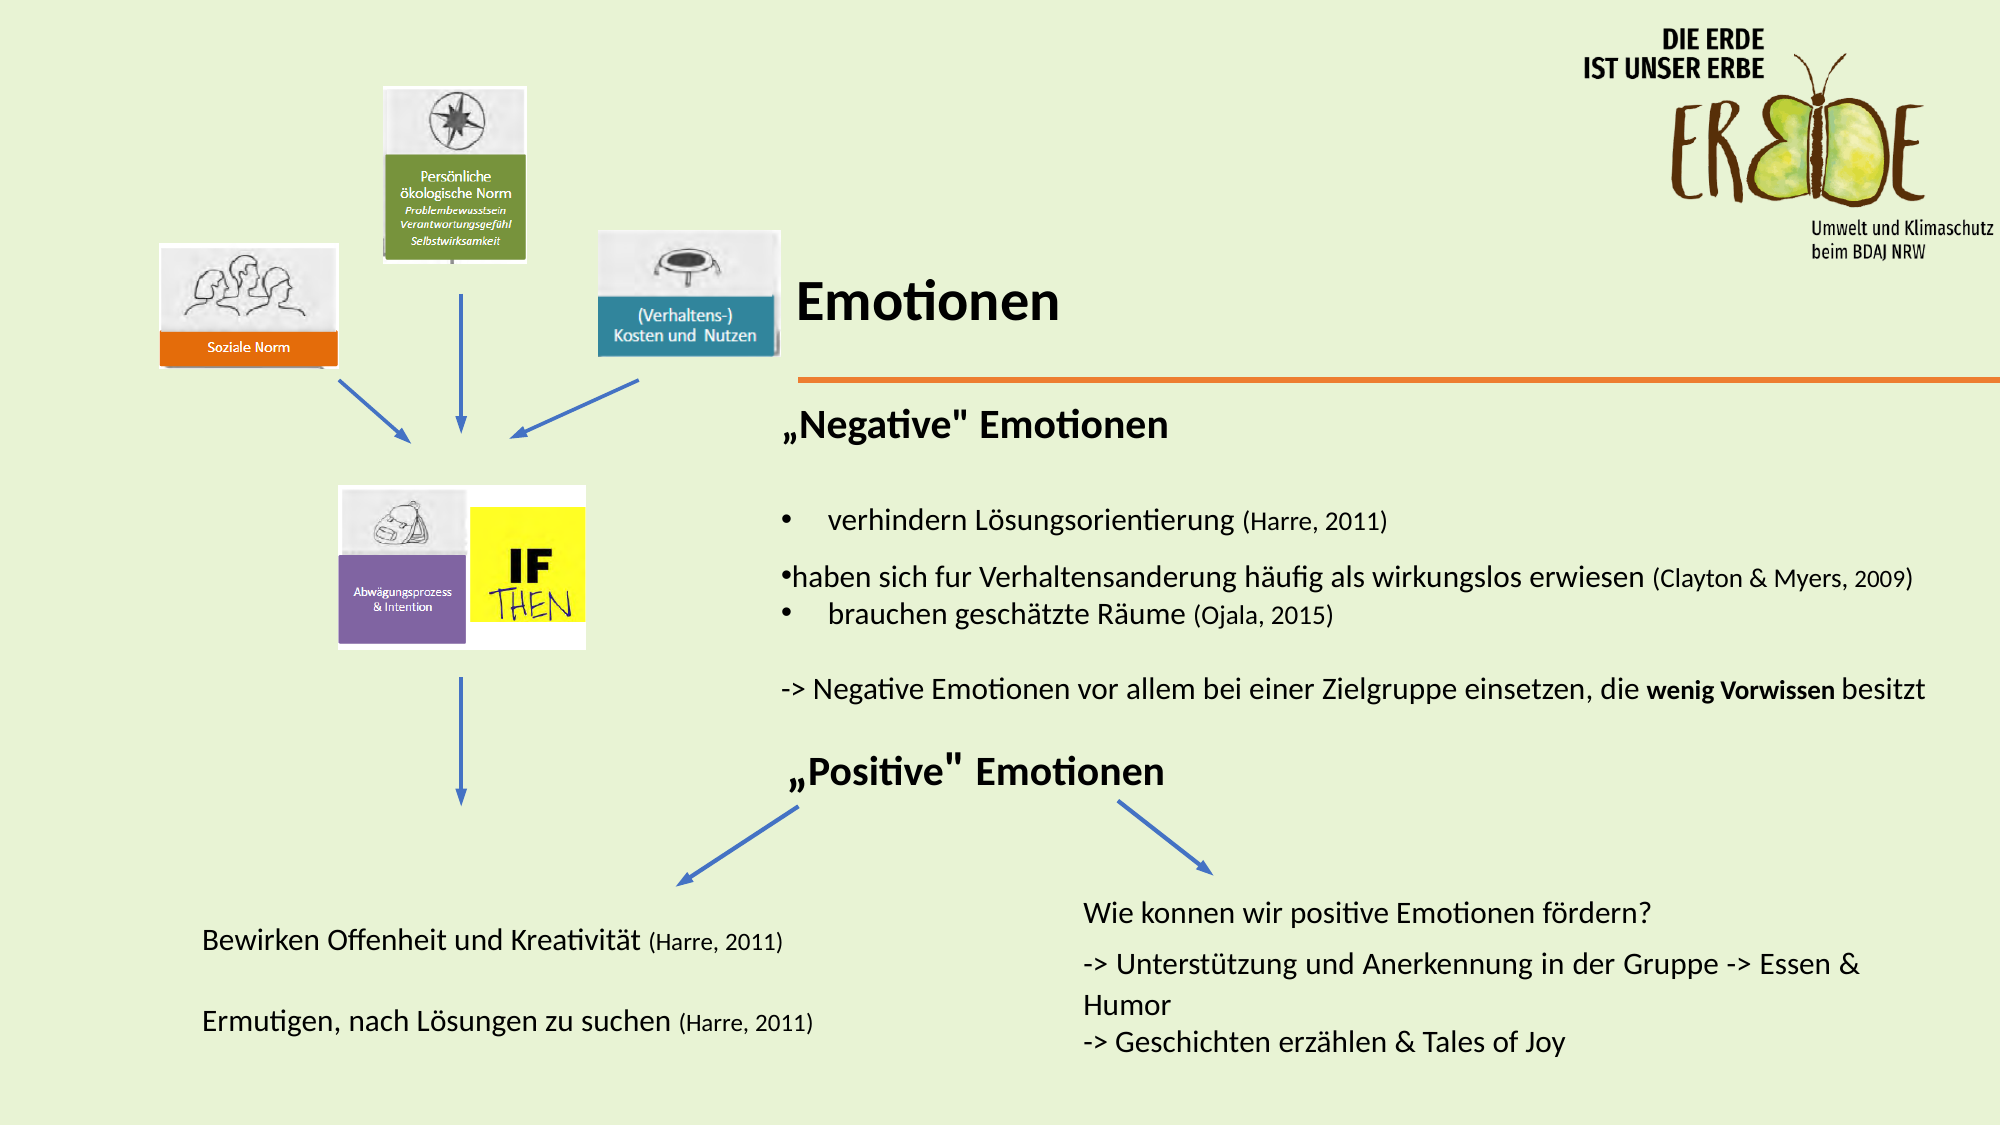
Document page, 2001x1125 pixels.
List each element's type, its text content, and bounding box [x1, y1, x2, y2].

text_box Wie konnen wir positive Emotionen fördern? -> Unterstützung und Anerkennung in der Gruppe -> Essen & Humor -> Geschichten erzählen & Tales of Joy [1083, 893, 1885, 1059]
picture [159, 243, 339, 369]
text_box Emotionen [769, 262, 1695, 399]
picture [383, 86, 527, 264]
picture [338, 485, 586, 650]
text_box Bewirken Offenheit und Kreativität (Harre, 2011) Ermutigen, nach Lösungen zu suchen (Harre, 2011) [202, 875, 1743, 997]
picture [598, 230, 781, 357]
text_box „Positive" Emotionen [786, 736, 1213, 781]
text_box „Negative" Emotionen verhindern Lösungsorientierung (Harre, 2011) haben sich fur Verhaltensanderung häufig als wirkungslos erwiesen (Clayton & Myers, 2009) brauchen geschätzte Räume (Ojala, 2015) -> Negative Emotionen vor allem bei einer Zielgruppe einsetzen, die wenig Vorwissen besitzt [781, 397, 2000, 894]
